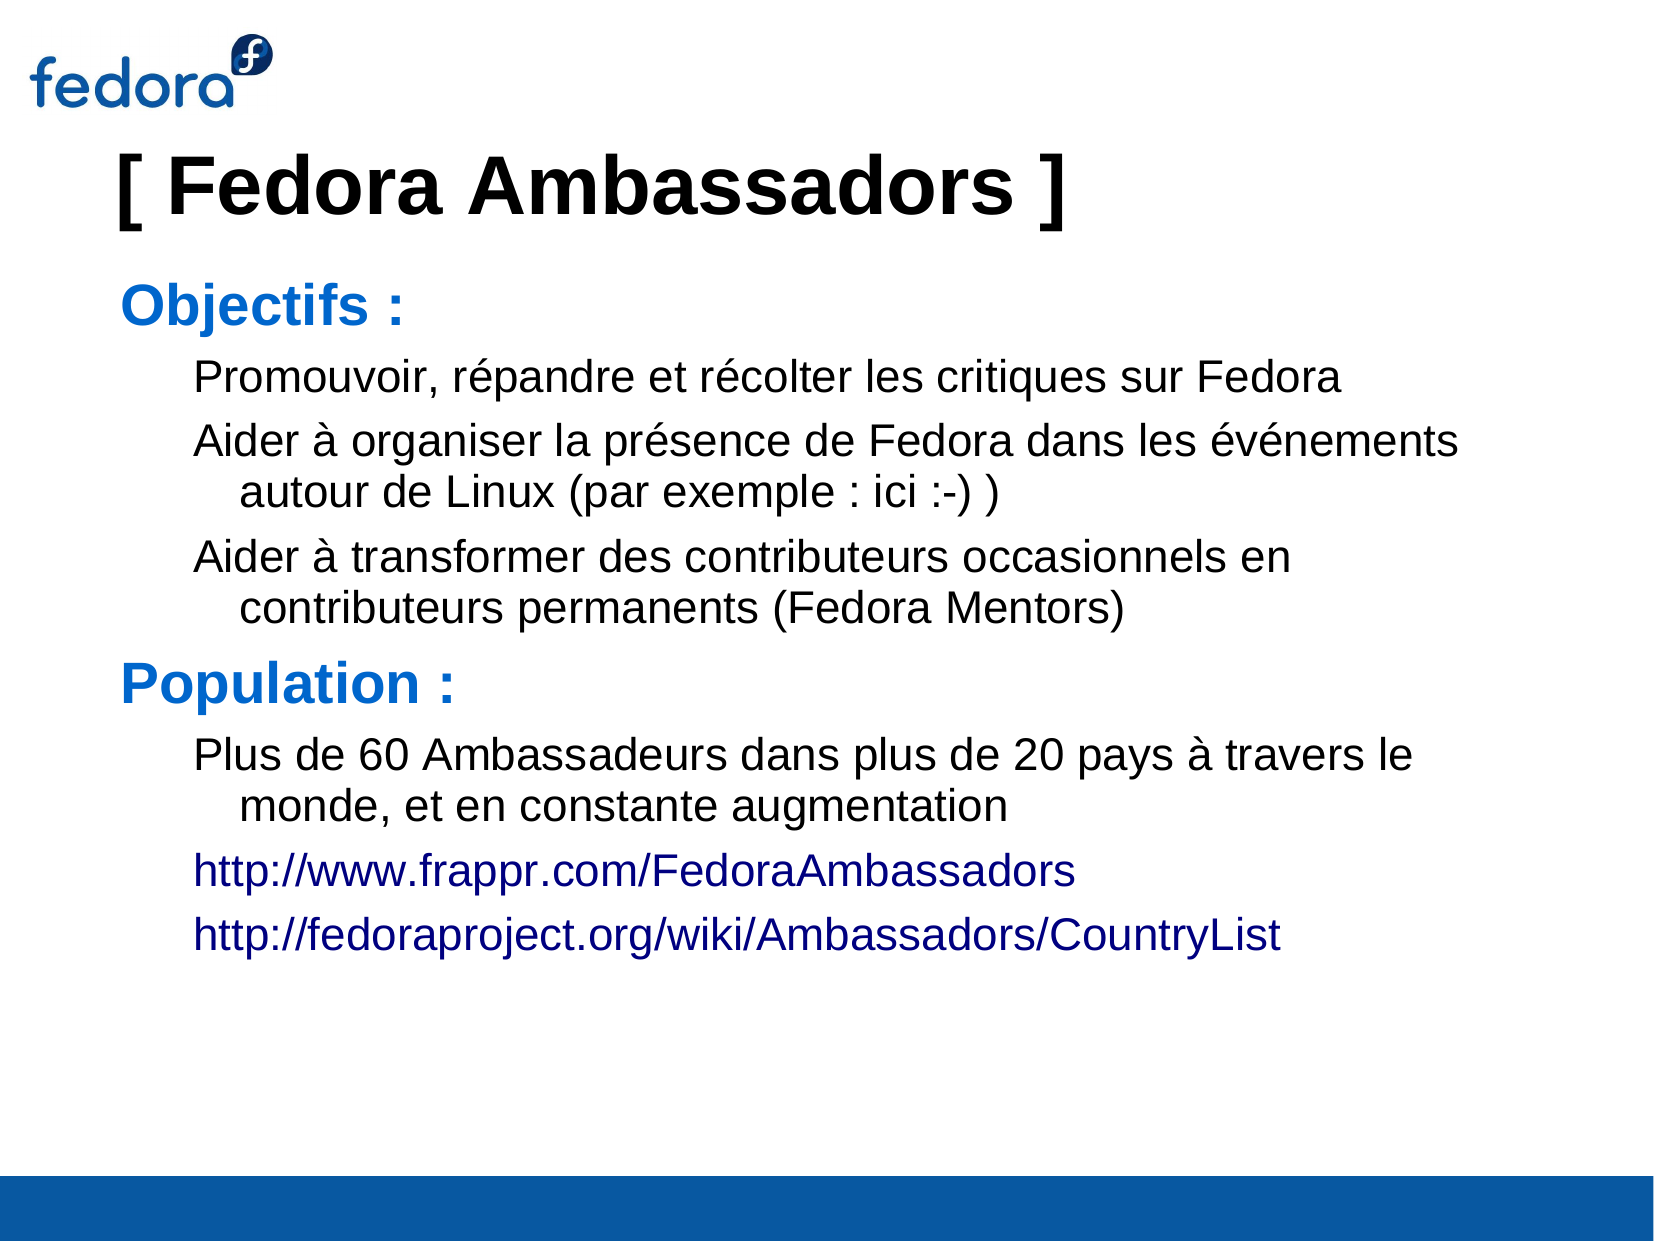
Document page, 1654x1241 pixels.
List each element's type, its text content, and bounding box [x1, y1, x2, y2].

picture [0, 1176, 1654, 1241]
list Objectifs : Promouvoir, répandre et récolter les critiques sur Fedora Aider à organiser la présence de Fedora dans les événements autour de Linux (par exemple : ici :-) ) Aider à transformer des contributeurs occasionnels en contributeurs permanents (Fedora Mentors) Population : Plus de 60 Ambassadeurs dans plus de 20 pays à travers le monde, et en constante augmentation http://www.frappr.com/FedoraAmbassadors http://fedoraproject.org/wiki/Ambassadors/CountryList [118, 272, 1523, 1157]
title [ Fedora Ambassadors ] [115, 122, 1521, 249]
picture [22, 27, 277, 115]
